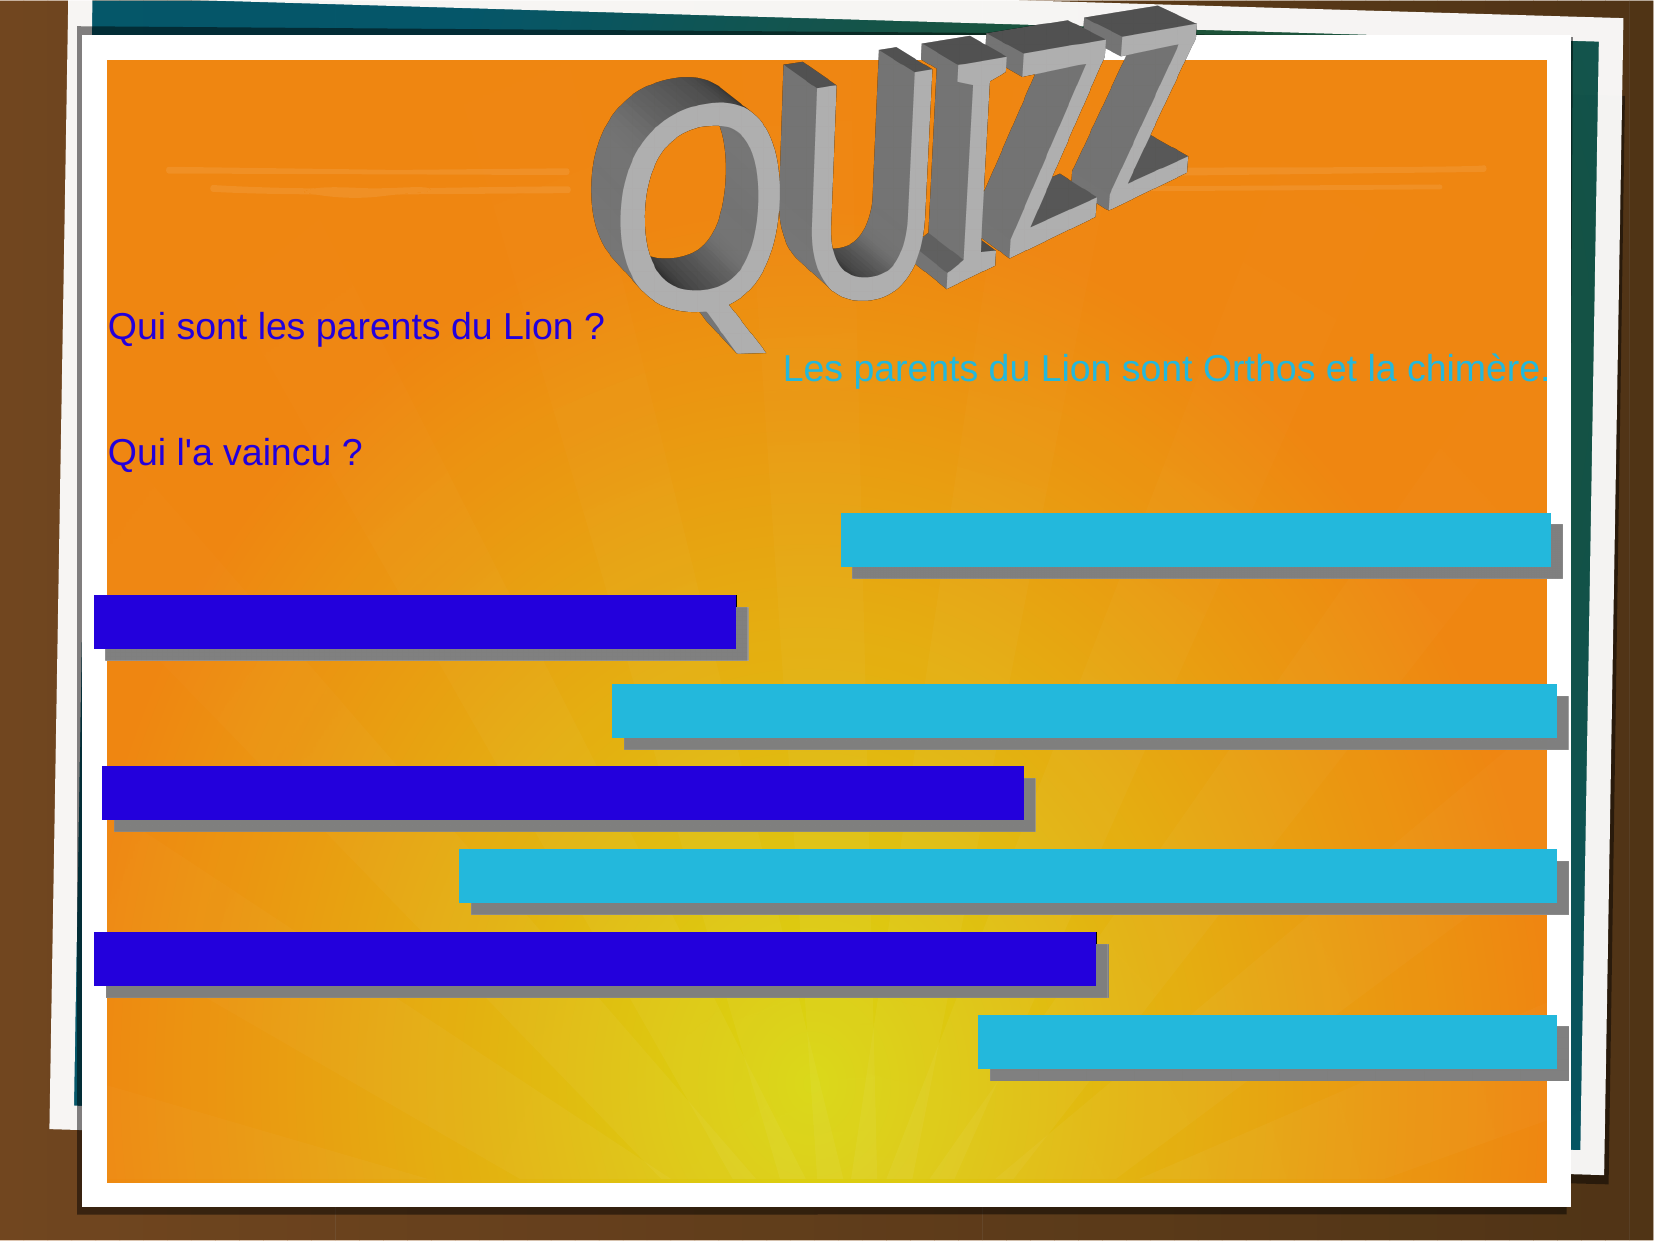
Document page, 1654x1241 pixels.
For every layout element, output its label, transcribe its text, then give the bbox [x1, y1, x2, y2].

text_box [94, 595, 737, 649]
text_box [102, 766, 1024, 820]
text_box Qui sont les parents du Lion ? Les parents du Lion sont Orthos et la chimère. Qui l'a vaincu ? C'est Hércule (ou Héraclès) qui l'a vaincu. Quelle arme a-t-il essayé en premier? Il a d'abors essayé l'arc et les flèches offerts par Apollon. Comment est représenté le Lion sur une carte du ciel ? Sur une carte du ciel, le Lion est représenté par une constellation. Quelle est l'autre travail d'Hercule cité dans ce diaporama ? C'est le travail de l'hydre de Lerne. [47, 297, 1619, 1069]
text_box [841, 513, 1551, 567]
text_box [612, 684, 1557, 738]
text_box [94, 932, 1097, 986]
text_box [978, 1015, 1557, 1069]
text_box [459, 849, 1557, 903]
